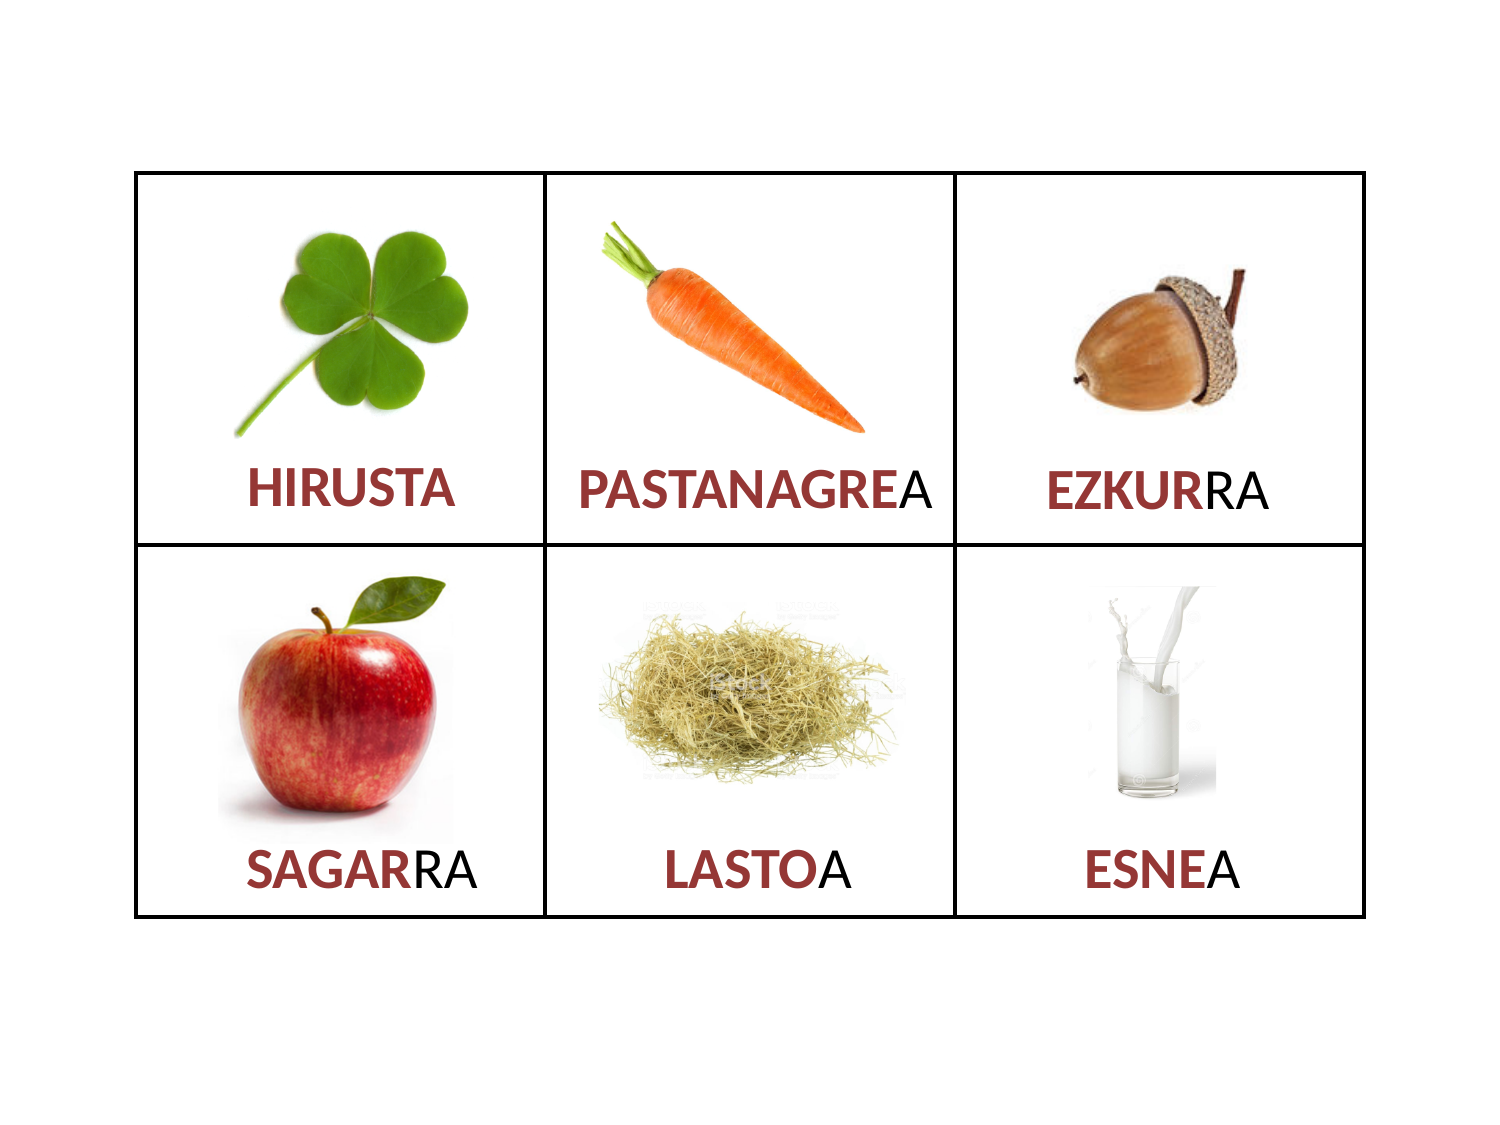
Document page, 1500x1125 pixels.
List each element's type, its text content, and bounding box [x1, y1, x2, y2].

text_box ESNEA [1069, 822, 1256, 908]
table_header [957, 175, 1362, 543]
text_box PASTANAGREA [564, 442, 948, 528]
table_cell [957, 547, 1362, 915]
text_box EZKURRA [1031, 443, 1285, 529]
table_cell [547, 547, 953, 915]
text_box HIRUSTA [232, 441, 471, 526]
picture [214, 553, 464, 844]
picture [1088, 586, 1217, 810]
table_header [138, 175, 543, 543]
text_box LASTOA [649, 822, 867, 908]
picture [598, 217, 868, 439]
table_cell [138, 547, 543, 915]
picture [183, 184, 499, 439]
text_box SAGARRA [231, 822, 493, 908]
picture [598, 602, 906, 795]
table_header [547, 175, 953, 543]
picture [1050, 241, 1276, 439]
